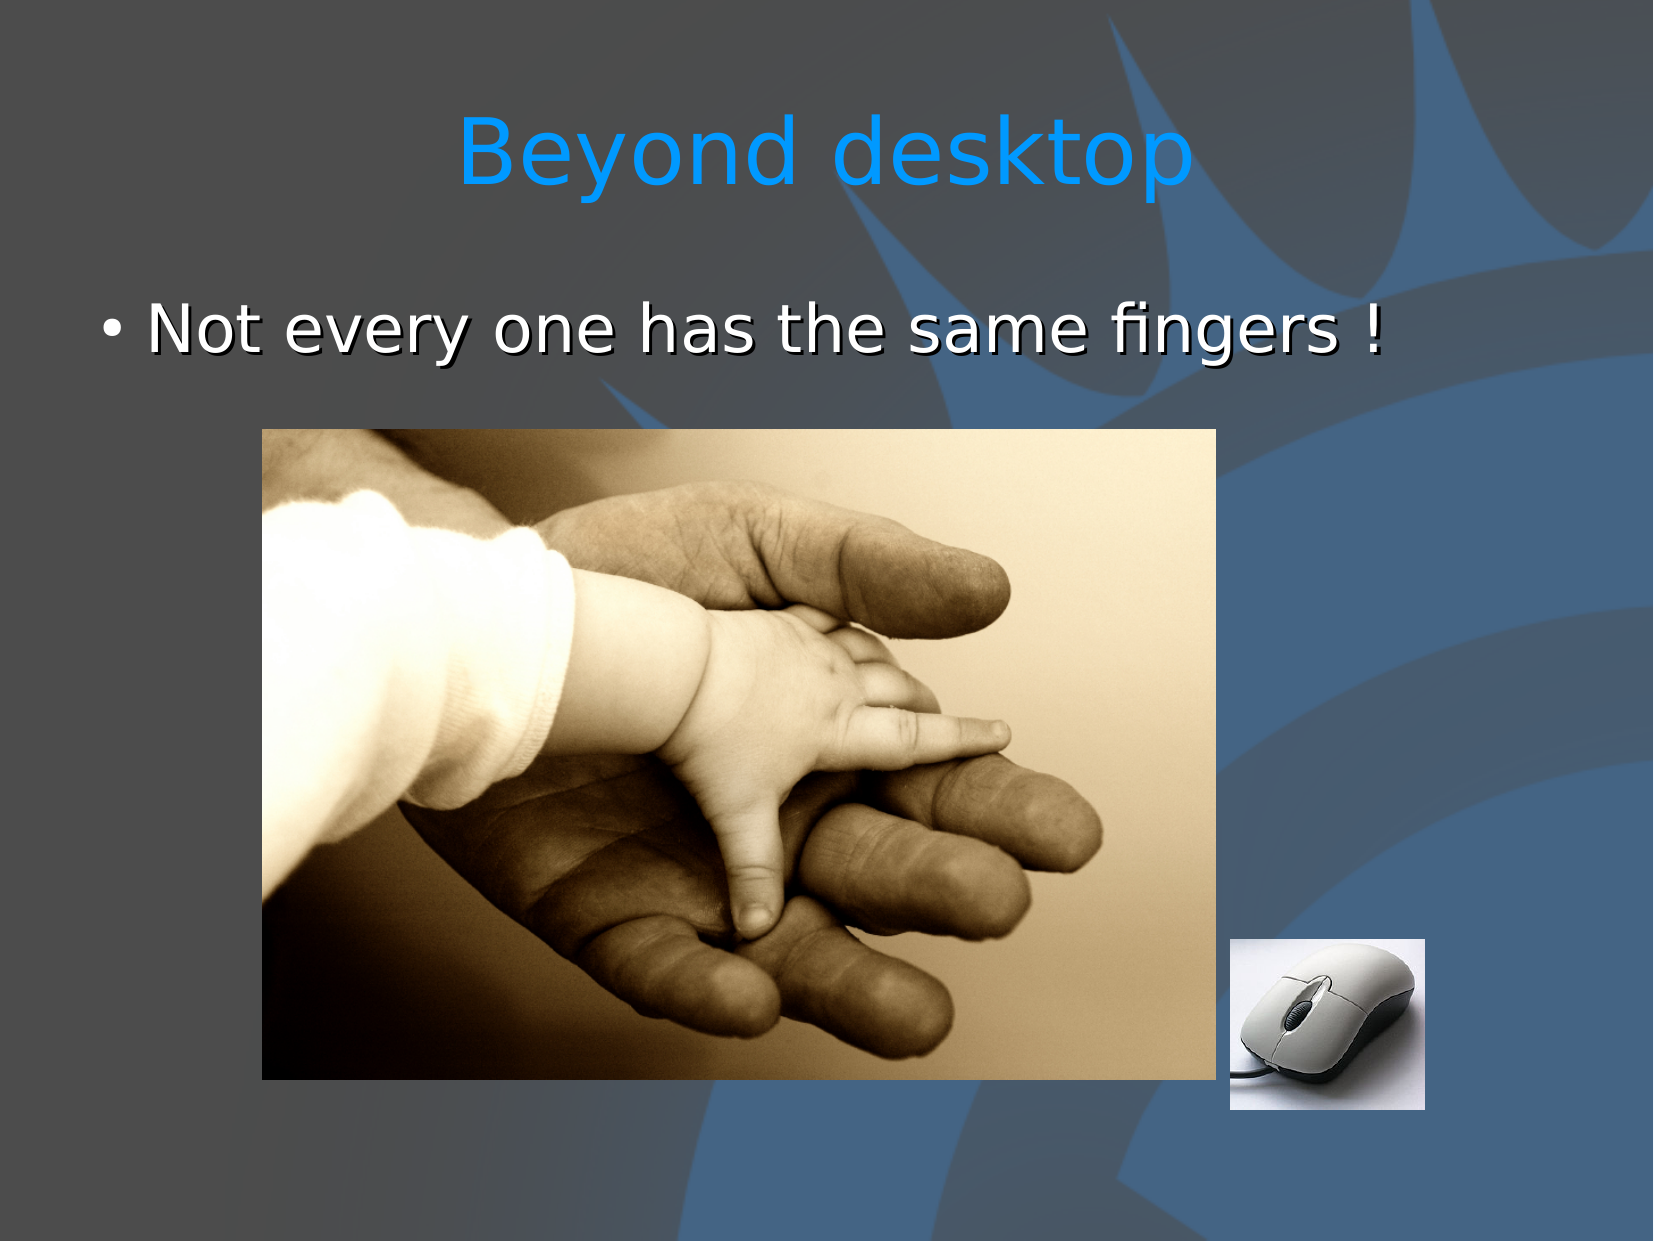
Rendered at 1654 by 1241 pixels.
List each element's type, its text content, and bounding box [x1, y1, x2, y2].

picture [0, 0, 1654, 1241]
list Not every one has the same fingers ! [82, 290, 1576, 1010]
title Beyond desktop [82, 49, 1571, 257]
